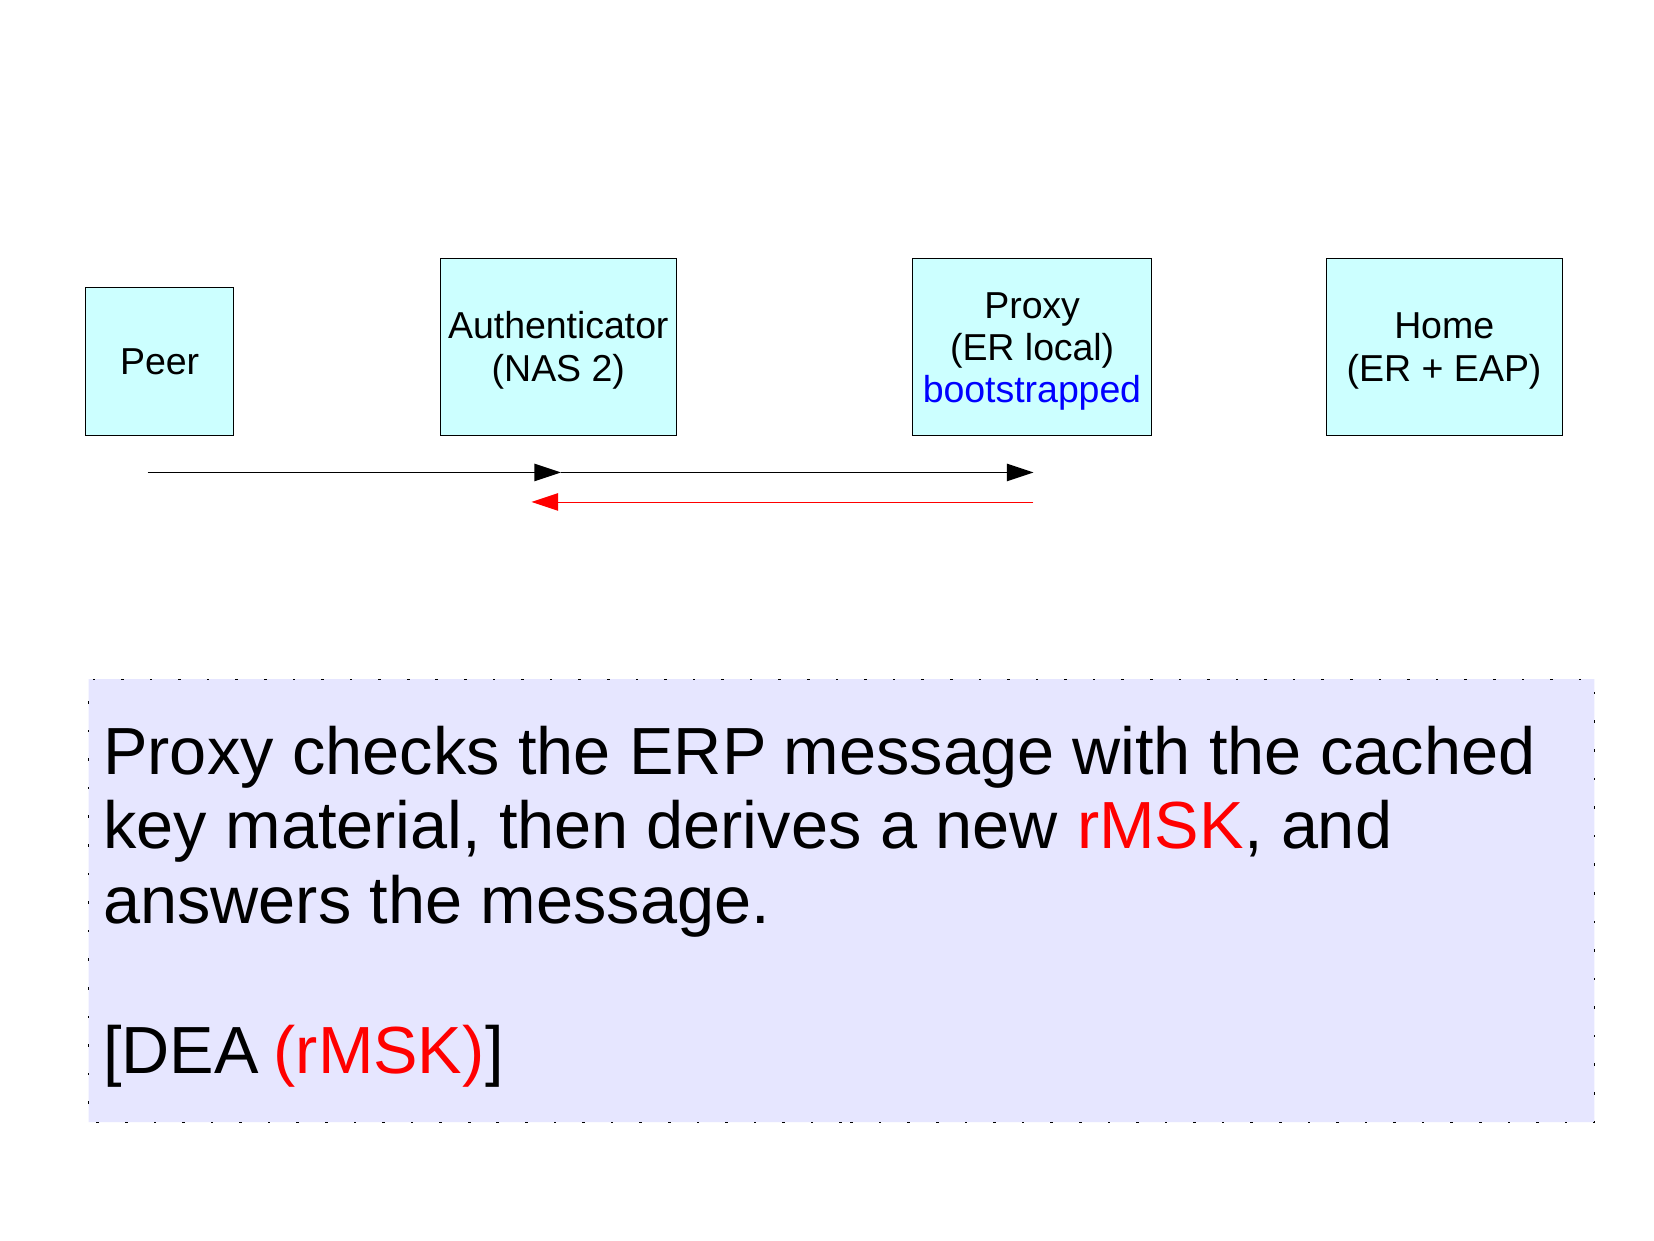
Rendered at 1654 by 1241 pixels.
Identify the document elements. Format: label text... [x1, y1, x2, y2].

text_box Peer [85, 287, 234, 436]
text_box Proxy (ER local) bootstrapped [912, 258, 1152, 436]
text_box Home (ER + EAP) [1326, 258, 1563, 436]
text_box Authenticator (NAS 2) [440, 258, 677, 436]
text_box Proxy checks the ERP message with the cached key material, then derives a new rMSK, and answers the message. [DEA (rMSK)] [88, 679, 1595, 1123]
